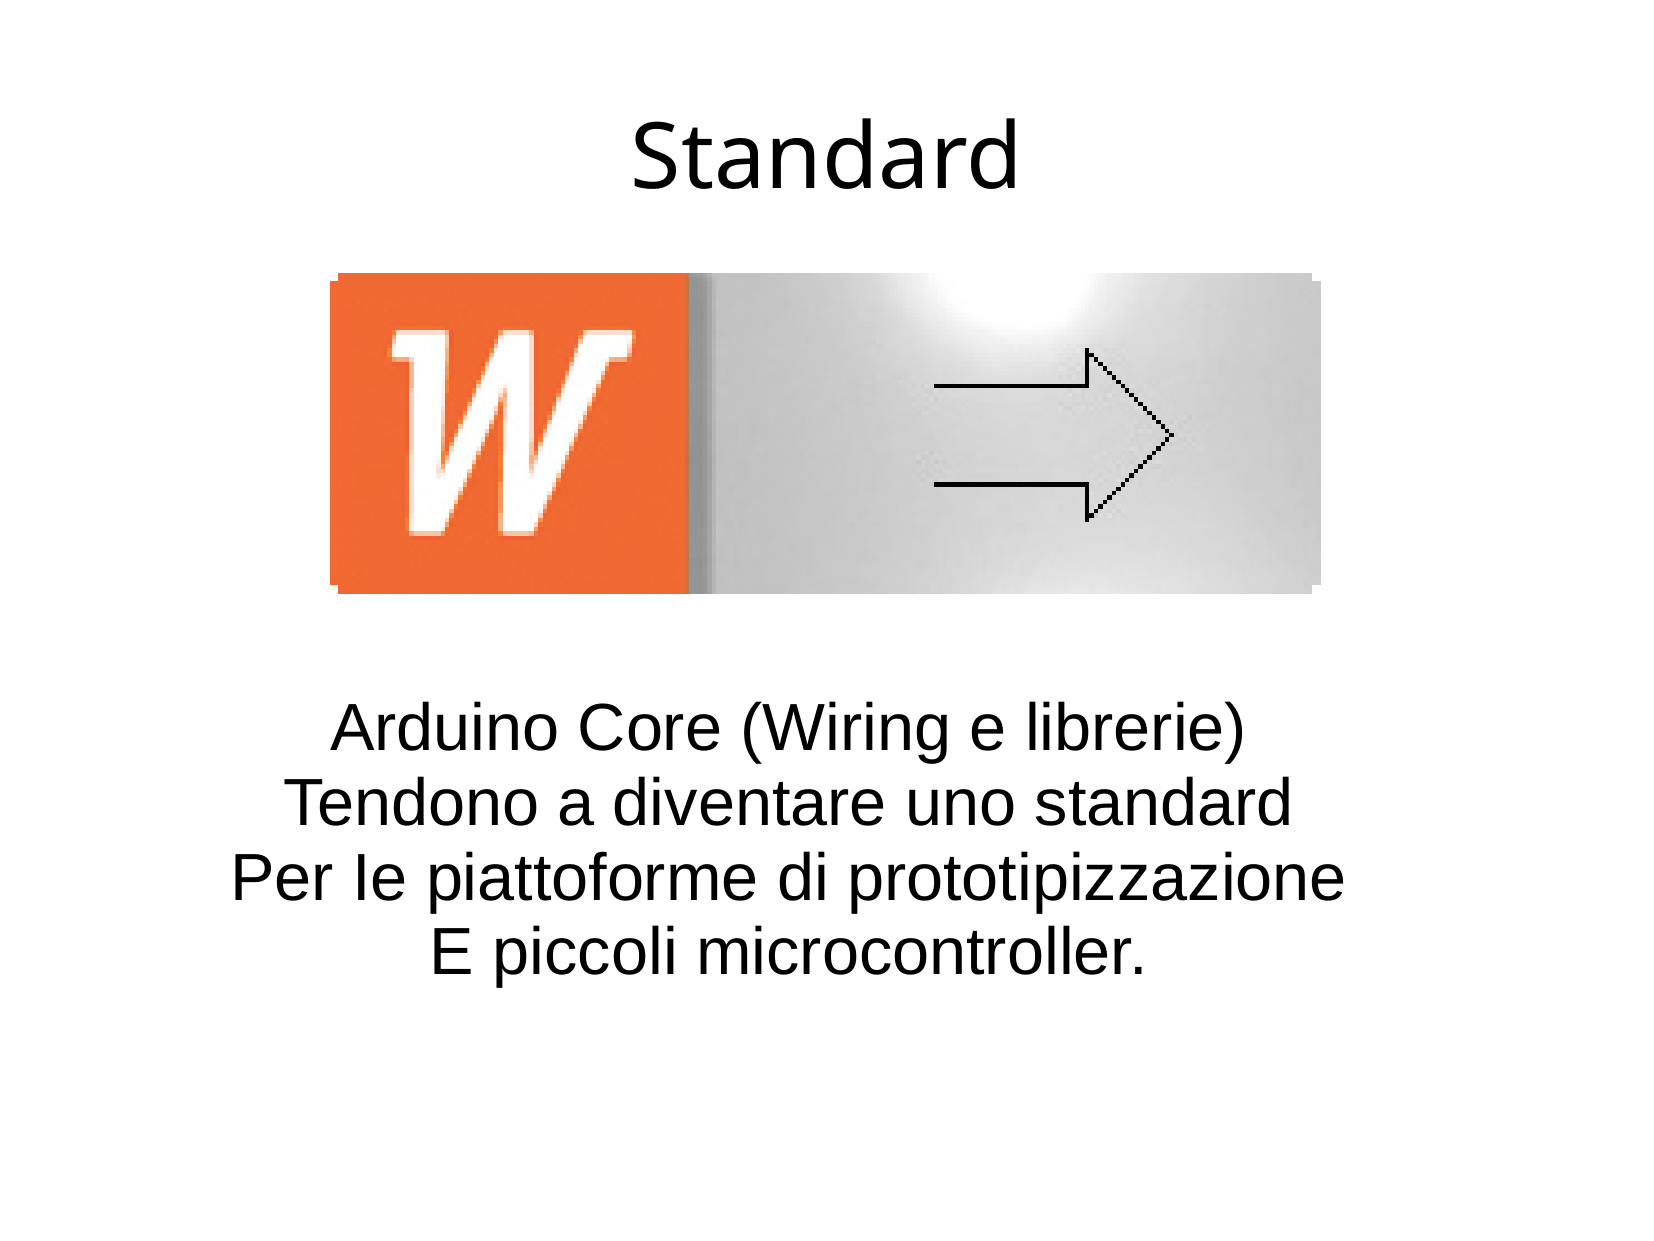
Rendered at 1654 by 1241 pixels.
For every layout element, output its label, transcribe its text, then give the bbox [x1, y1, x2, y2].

picture [330, 273, 1321, 594]
title Standard [82, 49, 1571, 257]
subtitle Arduino Core (Wiring e librerie) Tendono a diventare uno standard Per Ie piattoforme di prototipizzazione E piccoli microcontroller. [45, 480, 1534, 1200]
